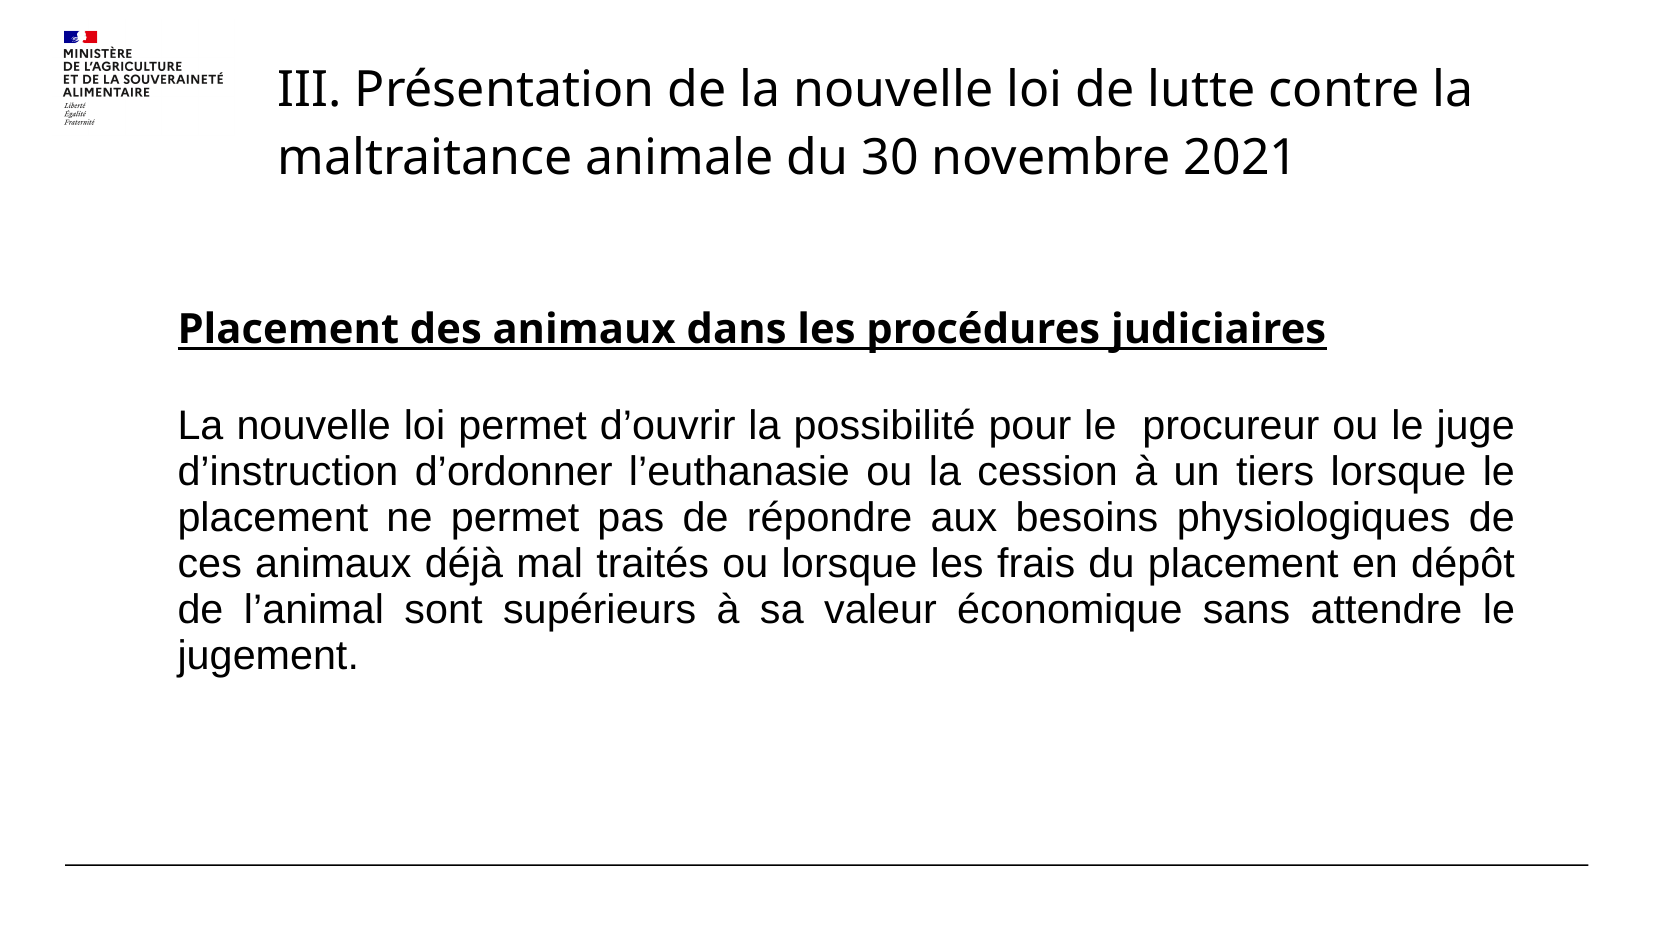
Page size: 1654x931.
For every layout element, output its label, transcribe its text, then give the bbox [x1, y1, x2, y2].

title III. Présentation de la nouvelle loi de lutte contre la maltraitance animale du 30 novembre 2021 [206, 35, 1654, 207]
picture [52, 19, 235, 136]
text_box Placement des animaux dans les procédures judiciaires La nouvelle loi permet d’ouvrir la possibilité pour le procureur ou le juge d’instruction d’ordonner l’euthanasie ou la cession à un tiers lorsque le placement ne permet pas de répondre aux besoins physiologiques de ces animaux déjà mal traités ou lorsque les frais du placement en dépôt de l’animal sont supérieurs à sa valeur économique sans attendre le jugement. [162, 291, 1530, 680]
